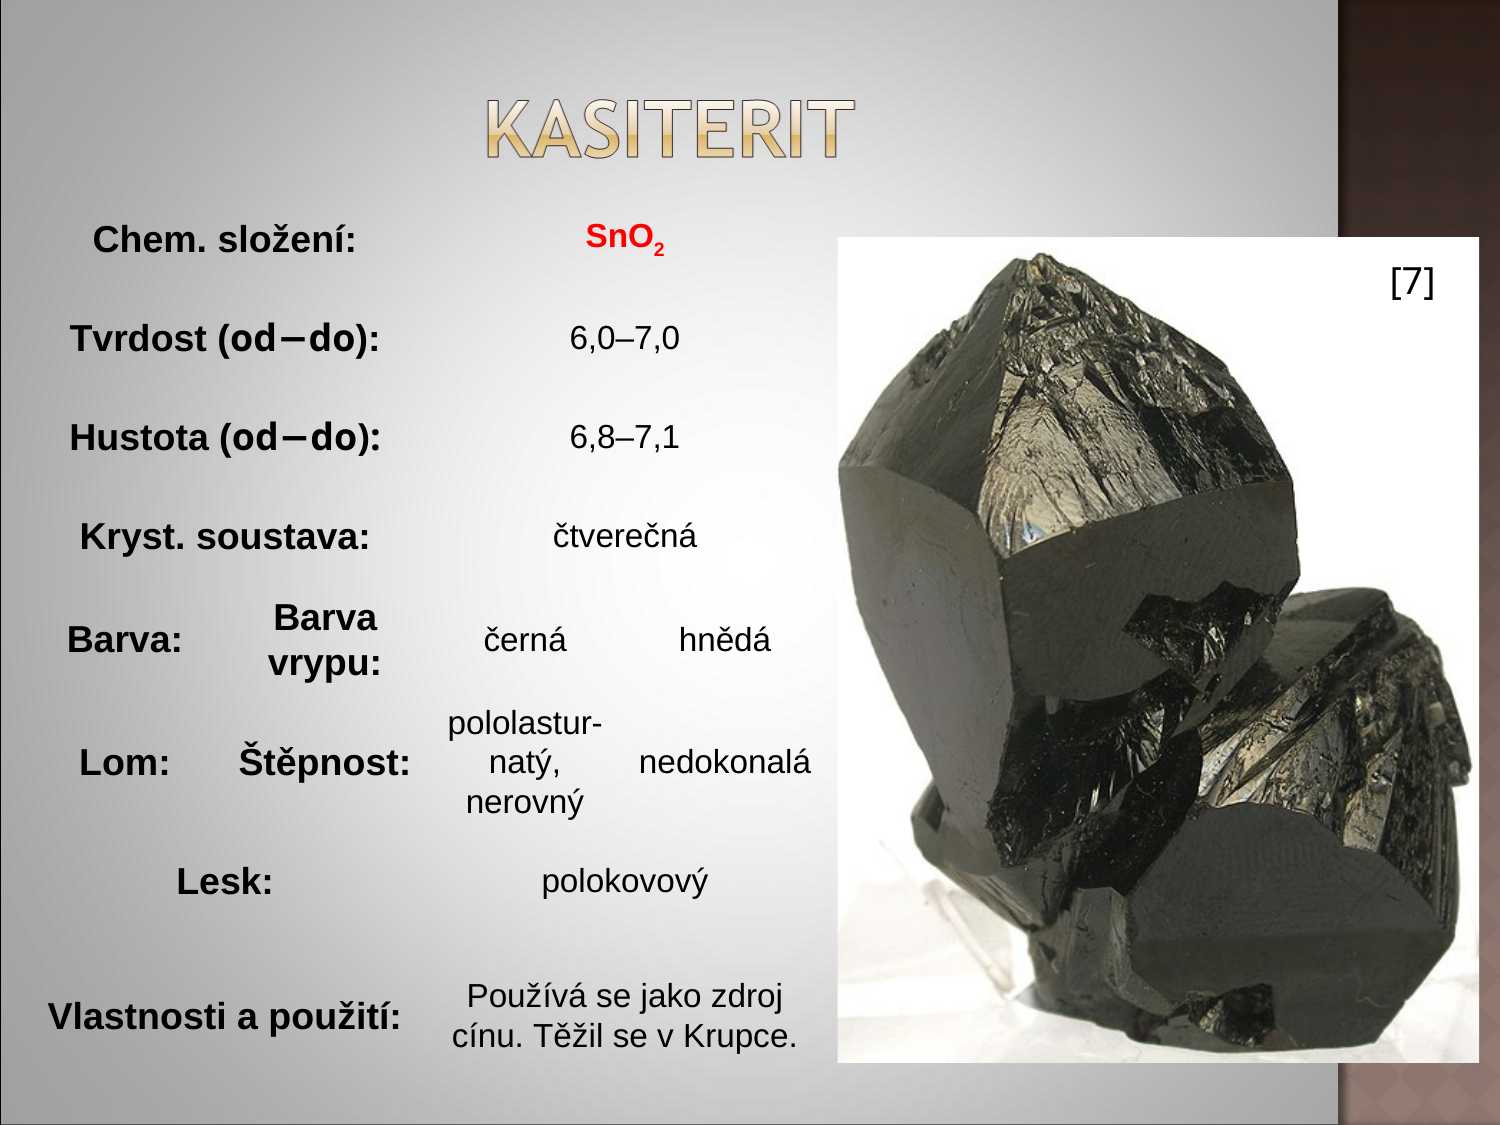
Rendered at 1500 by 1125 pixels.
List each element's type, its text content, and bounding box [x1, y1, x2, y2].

table_cell Štěpnost: [225, 692, 425, 830]
table_cell pololastur- natý, nerovný [425, 692, 625, 830]
table_cell Barva: [25, 584, 225, 692]
table_header SnO2 [425, 187, 825, 286]
table_cell Lom: [25, 692, 225, 830]
table_cell 6,8–7,1 [425, 385, 825, 485]
table_cell čtverečná [425, 485, 825, 584]
table_cell Tvrdost (od−do): [25, 286, 425, 385]
text_box [73, 52, 1265, 177]
table_header Chem. složení: [25, 187, 425, 286]
table_cell Hustota (od−do): [25, 385, 425, 485]
picture [0, 0, 1500, 1125]
text_box [7] [1374, 249, 1454, 311]
table_cell polokovový [425, 830, 825, 929]
table_cell 6,0–7,0 [425, 286, 825, 385]
table_cell Barva vrypu: [225, 584, 425, 692]
table_cell hnědá [625, 584, 825, 692]
table_cell Lesk: [25, 830, 425, 929]
table_cell Vlastnosti a použití: [25, 929, 425, 1100]
table_cell černá [425, 584, 625, 692]
table_cell Kryst. soustava: [25, 485, 425, 584]
table_cell nedokonalá [625, 692, 825, 830]
table_cell Používá se jako zdroj cínu. Těžil se v Krupce. [425, 929, 825, 1100]
